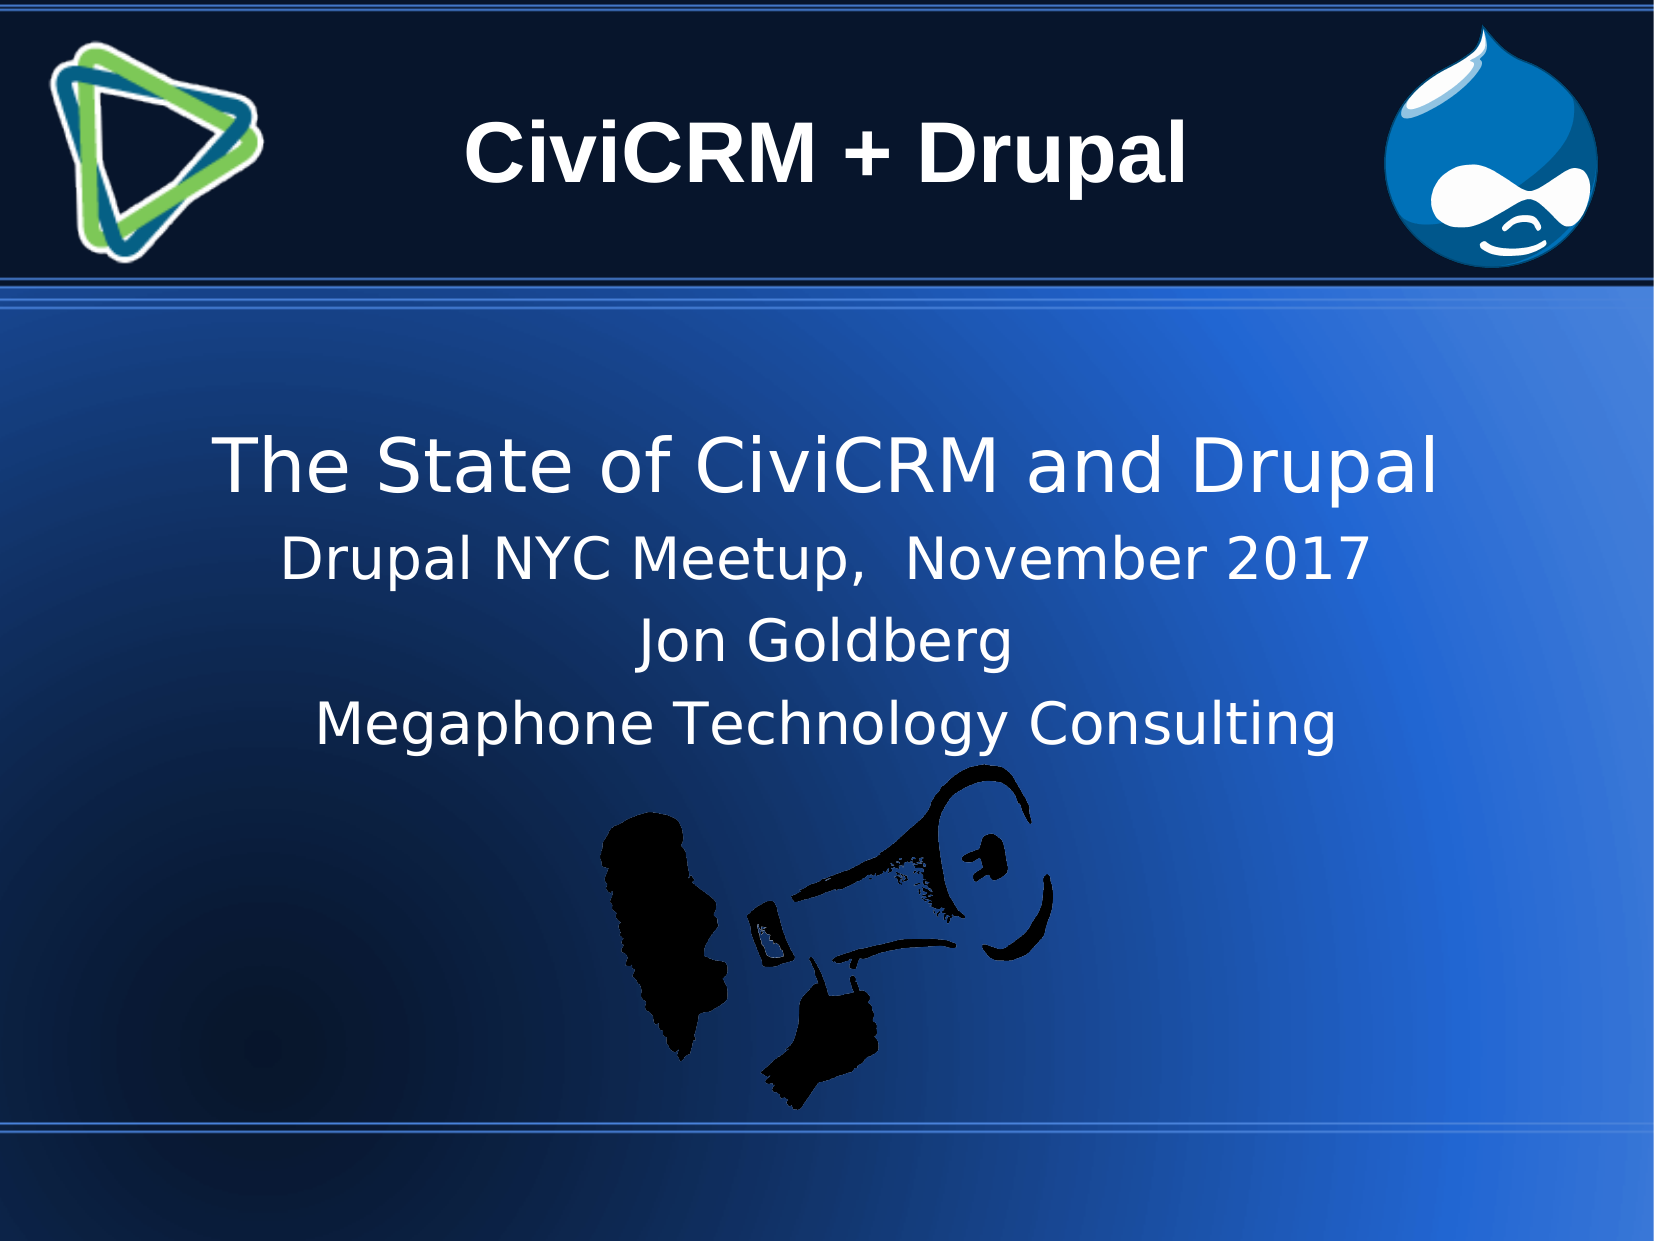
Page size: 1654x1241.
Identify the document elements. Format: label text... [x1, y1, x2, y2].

subtitle The State of CiviCRM and Drupal Drupal NYC Meetup, November 2017 Jon Goldberg Megaphone Technology Consulting [82, 355, 1571, 1075]
picture [0, 0, 1654, 1241]
title CiviCRM + Drupal [283, 49, 1382, 257]
